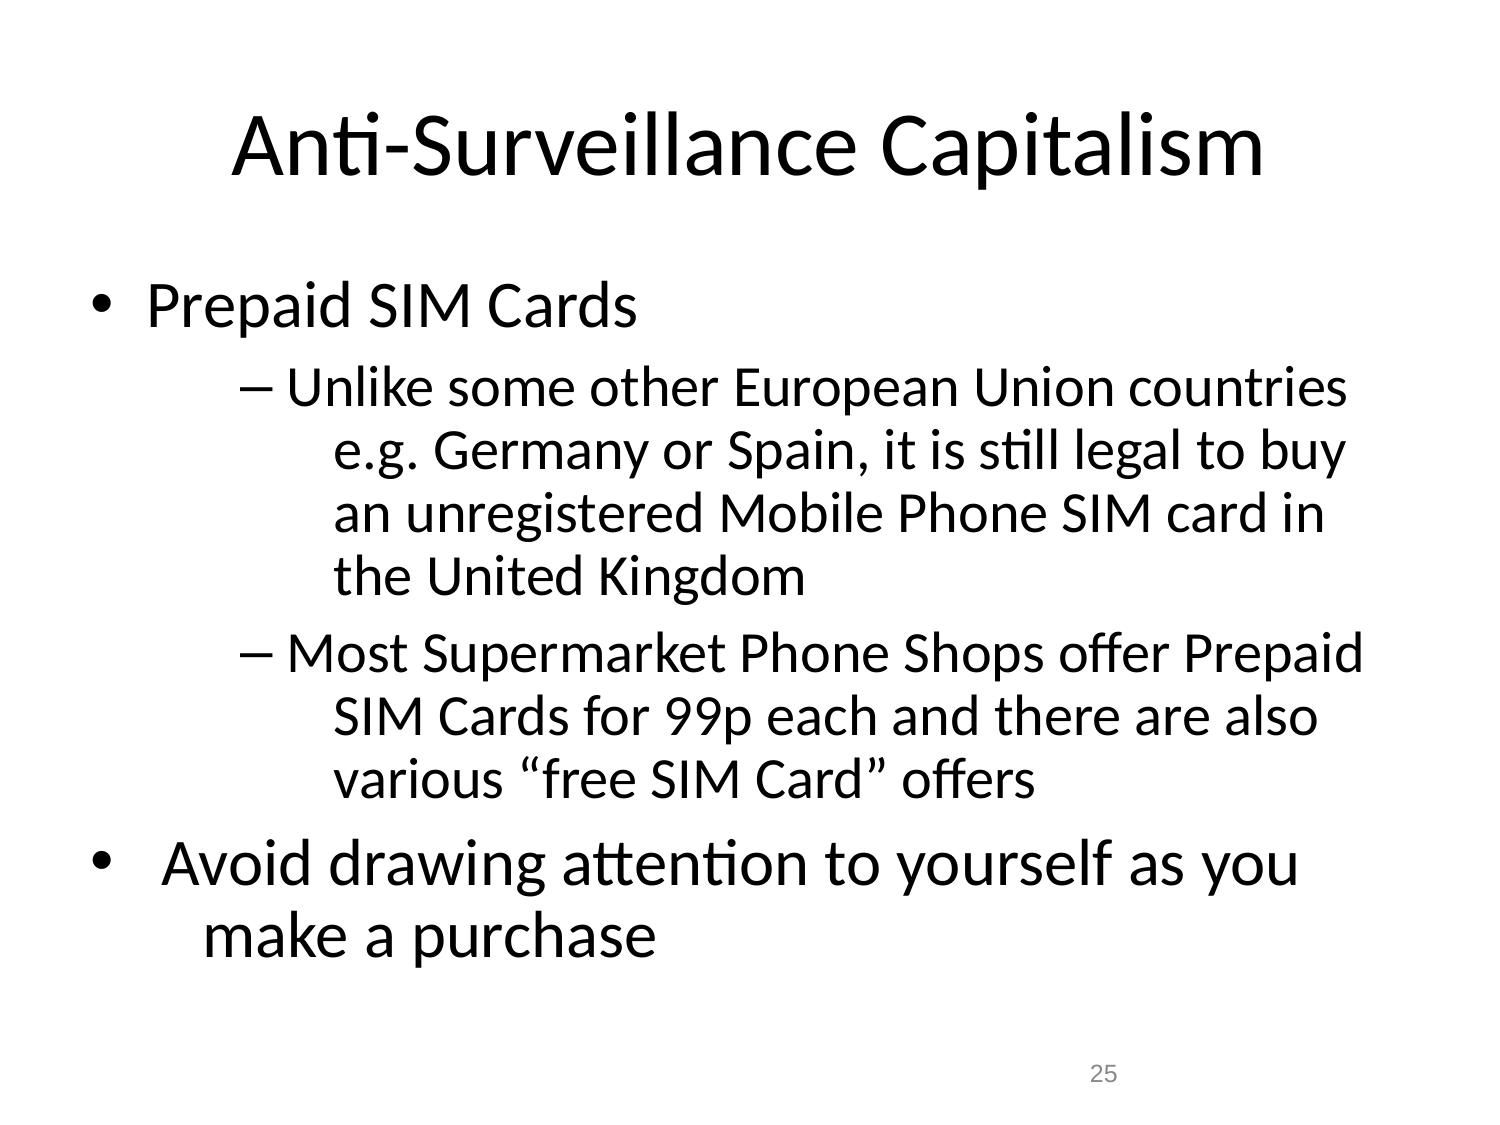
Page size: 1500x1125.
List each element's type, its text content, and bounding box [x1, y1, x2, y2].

title Anti-Surveillance Capitalism [75, 45, 1426, 233]
list Prepaid SIM Cards Unlike some other European Union countries e.g. Germany or Spain, it is still legal to buy an unregistered Mobile Phone SIM card in the United Kingdom Most Supermarket Phone Shops offer Prepaid SIM Cards for 99p each and there are also various “free SIM Card” offers Avoid drawing attention to yourself as you make a purchase [75, 262, 1426, 1005]
text_box 18 [1074, 1042, 1426, 1103]
